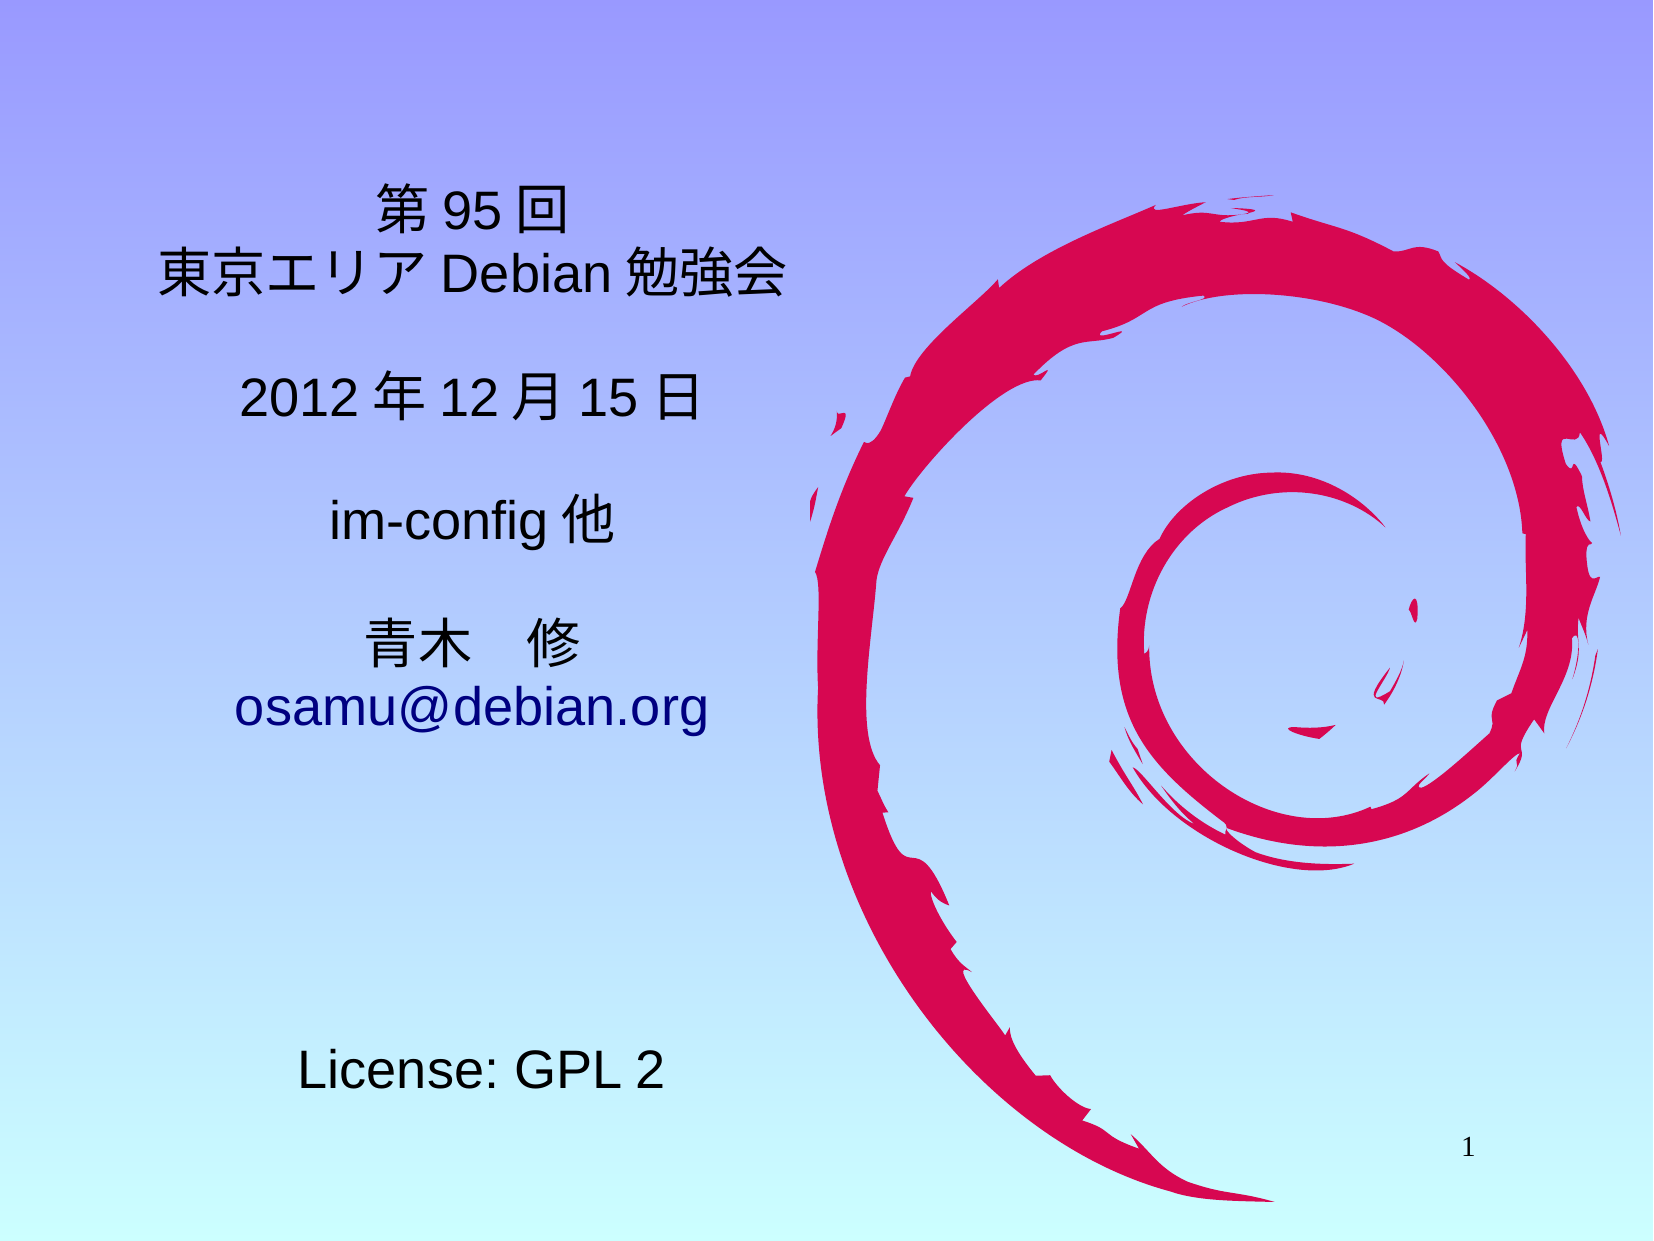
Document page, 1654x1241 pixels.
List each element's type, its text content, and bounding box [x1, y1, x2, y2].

subtitle 第95回 東京エリアDebian勉強会 2012年12月15日 im-config他 青木 修 osamu@debian.org License: GPL 2 [75, 49, 871, 1231]
